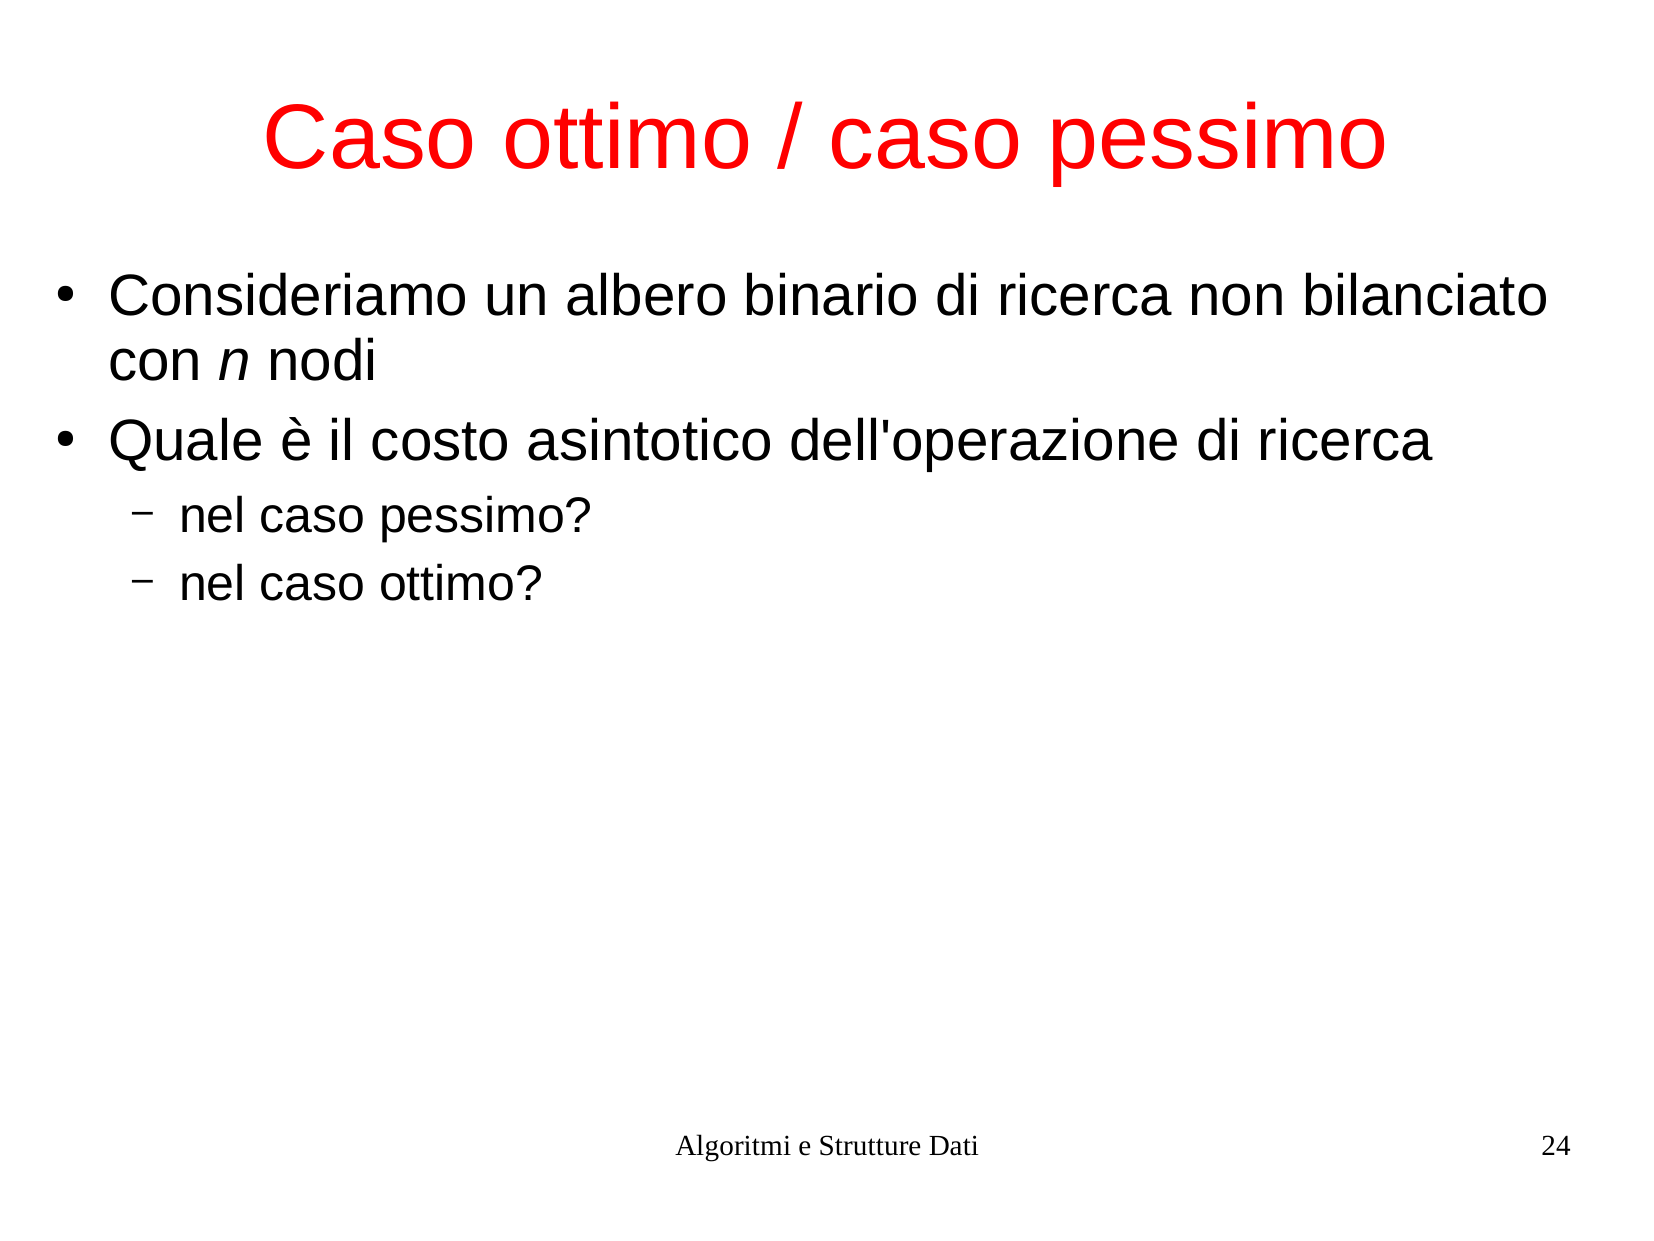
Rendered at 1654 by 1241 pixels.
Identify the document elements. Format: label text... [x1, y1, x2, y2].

title Caso ottimo / caso pessimo [82, 49, 1571, 226]
list Consideriamo un albero binario di ricerca non bilanciato con n nodi Quale è il costo asintotico dell'operazione di ricerca nel caso pessimo? nel caso ottimo? [37, 262, 1613, 1109]
